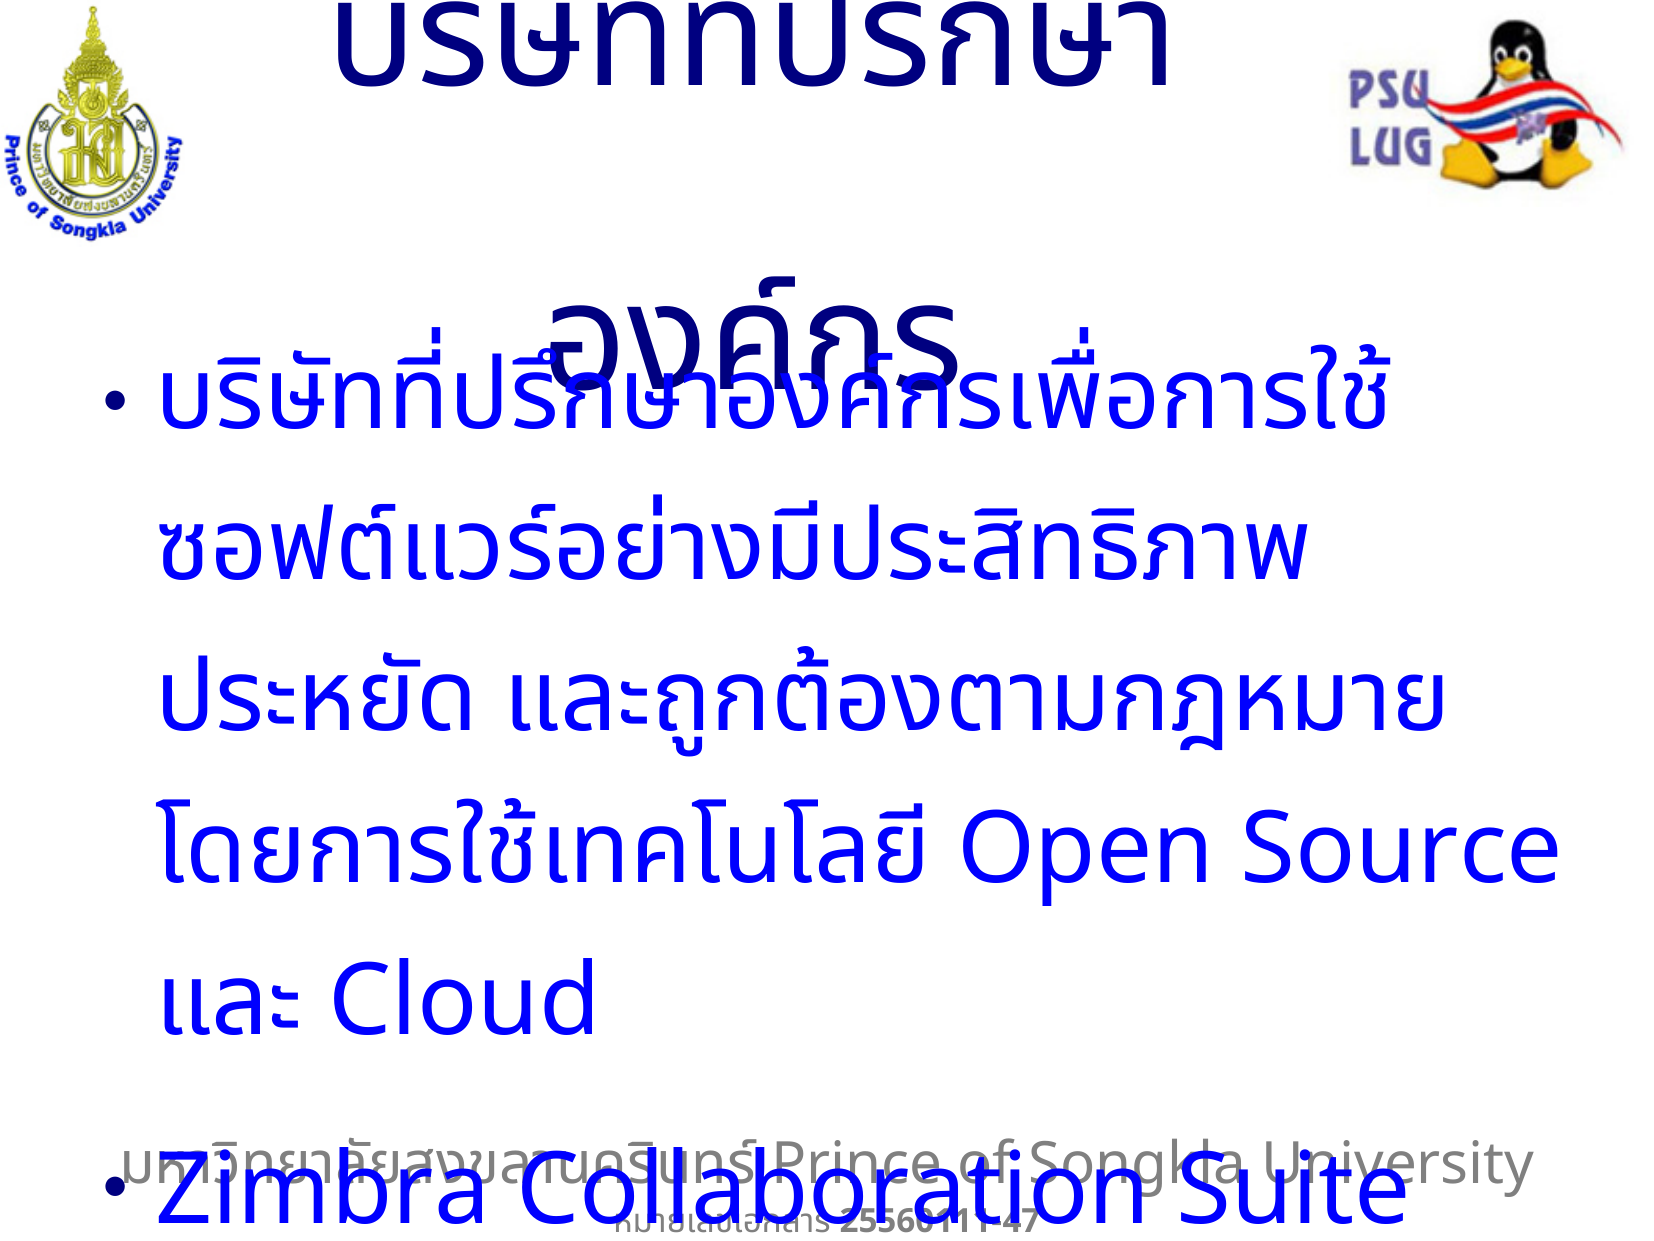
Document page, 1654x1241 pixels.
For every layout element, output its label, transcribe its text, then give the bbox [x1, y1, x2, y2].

picture [1328, 10, 1642, 207]
list บริษัทที่ปรึกษาองค์กรเพื่อการใช้ซอฟต์แวร์อย่างมีประสิทธิภาพ ประหยัด และถูกต้องตามกฎหมาย โดยการใช้เทคโนโลยี Open Source และ Cloud Zimbra Collaboration Suite เป็นชุดซอฟต์แวร์ฝั่งเซิรฟเวอร์ที่รวมบริการในการประสานงานขององค์กรอย่าง e-mail, calendar และ address book รวมทั้ง document management [84, 322, 1573, 1130]
title บริษัทที่ปรึกษาองค์กร [206, 0, 1299, 322]
picture [0, 0, 185, 247]
